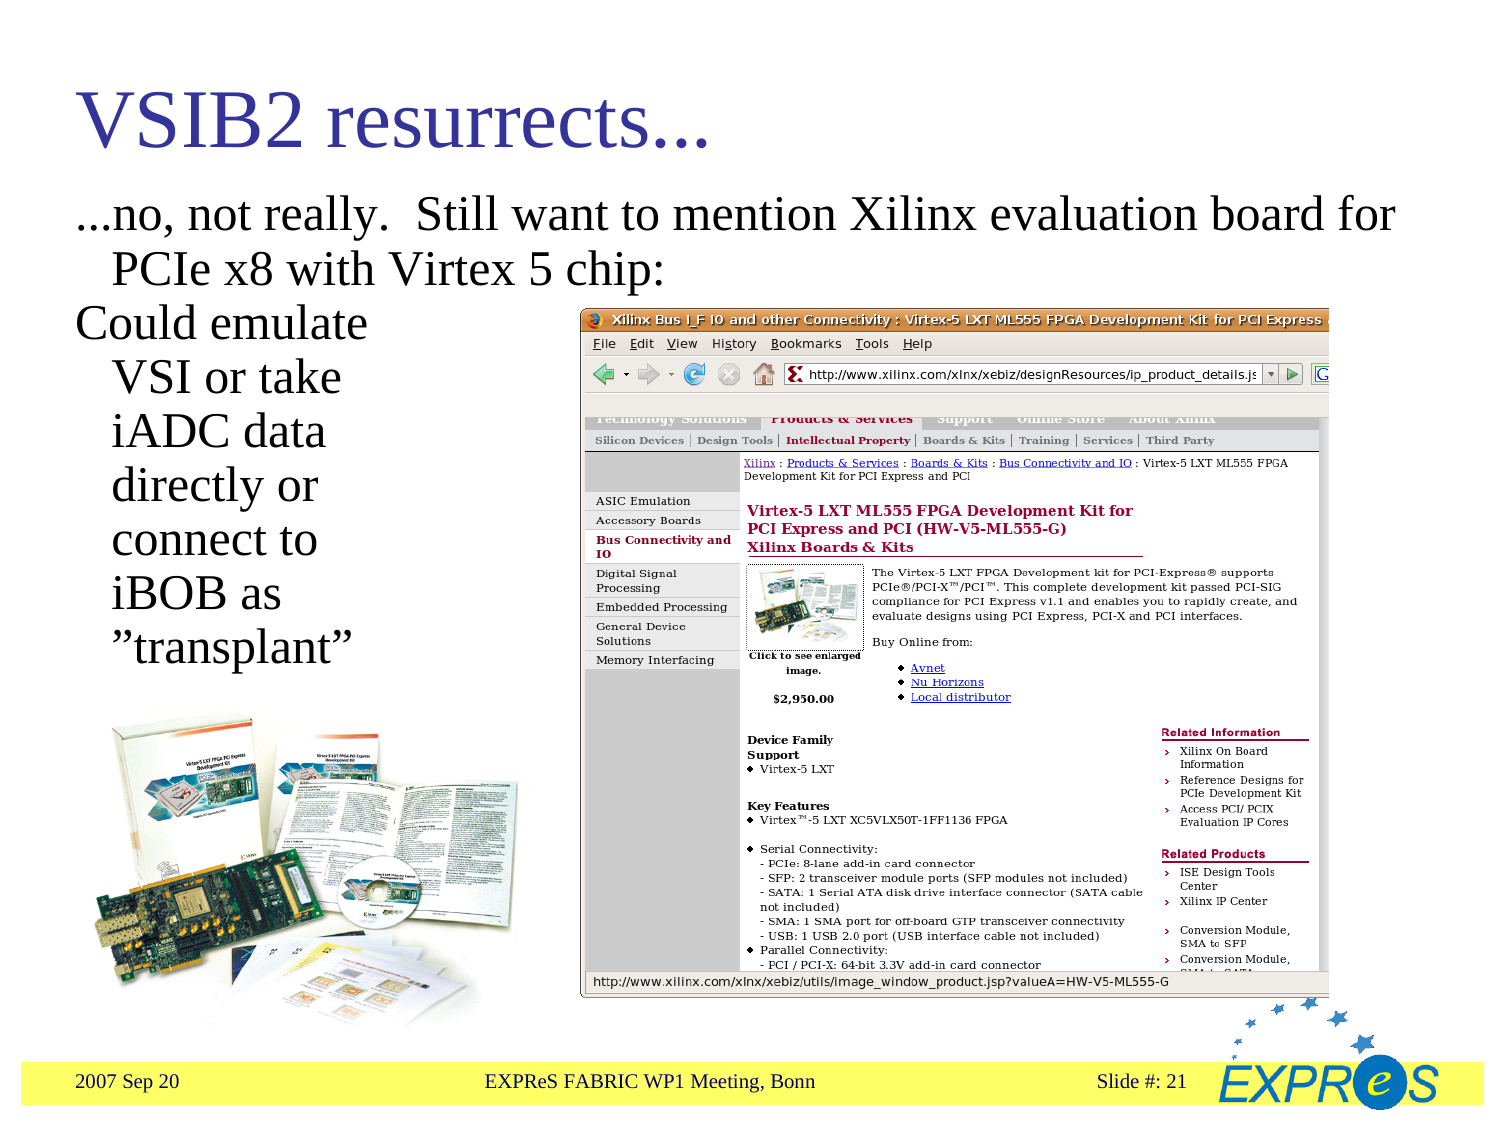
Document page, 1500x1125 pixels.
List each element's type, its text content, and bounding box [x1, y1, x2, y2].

picture [21, 704, 1500, 1113]
picture [580, 308, 1329, 998]
list ...no, not really. Still want to mention Xilinx evaluation board for PCIe x8 with Virtex 5 chip: Could emulate VSI or take iADC data directly or connect to iBOB as ”transplant” [75, 187, 1425, 1038]
title VSIB2 resurrects... [75, 70, 1425, 172]
